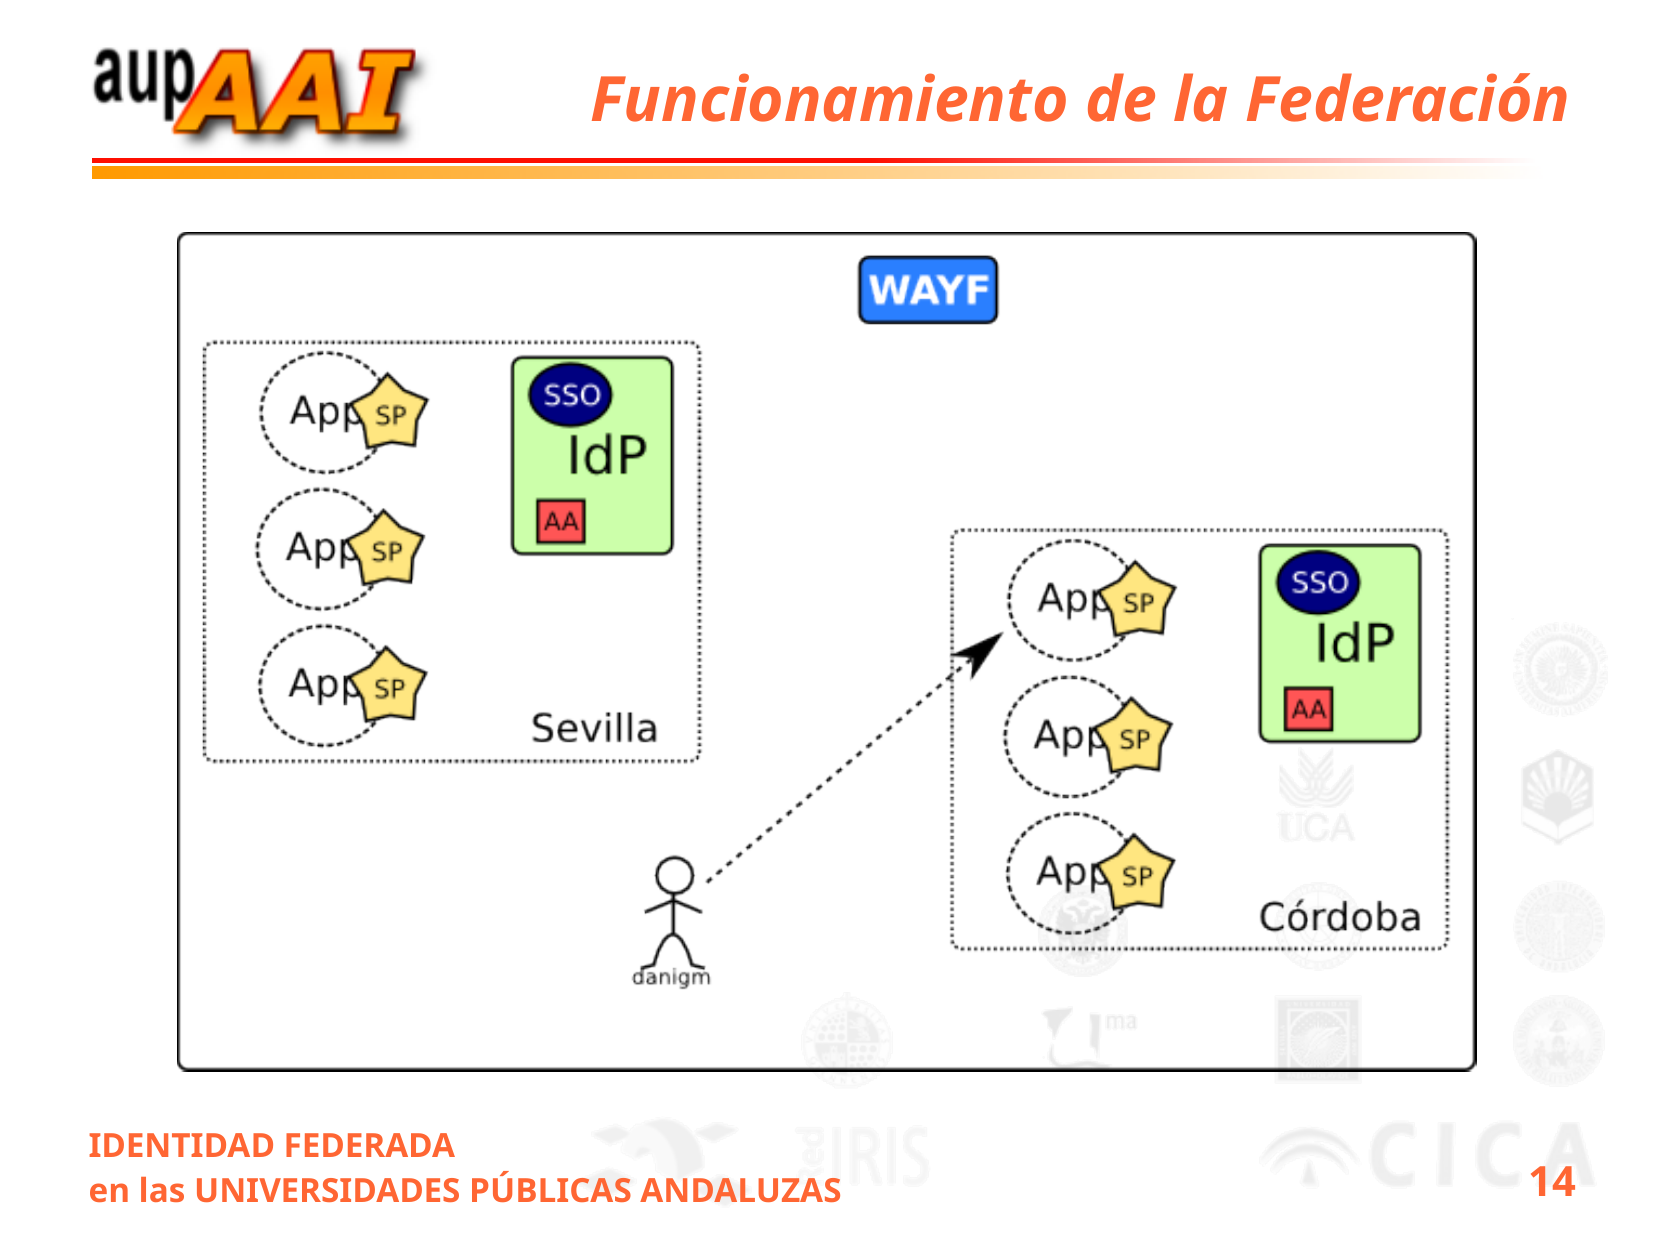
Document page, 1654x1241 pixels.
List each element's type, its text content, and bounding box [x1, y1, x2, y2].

title Funcionamiento de la Federación [531, 62, 1571, 133]
picture [177, 232, 1614, 1209]
picture [49, 19, 1545, 179]
